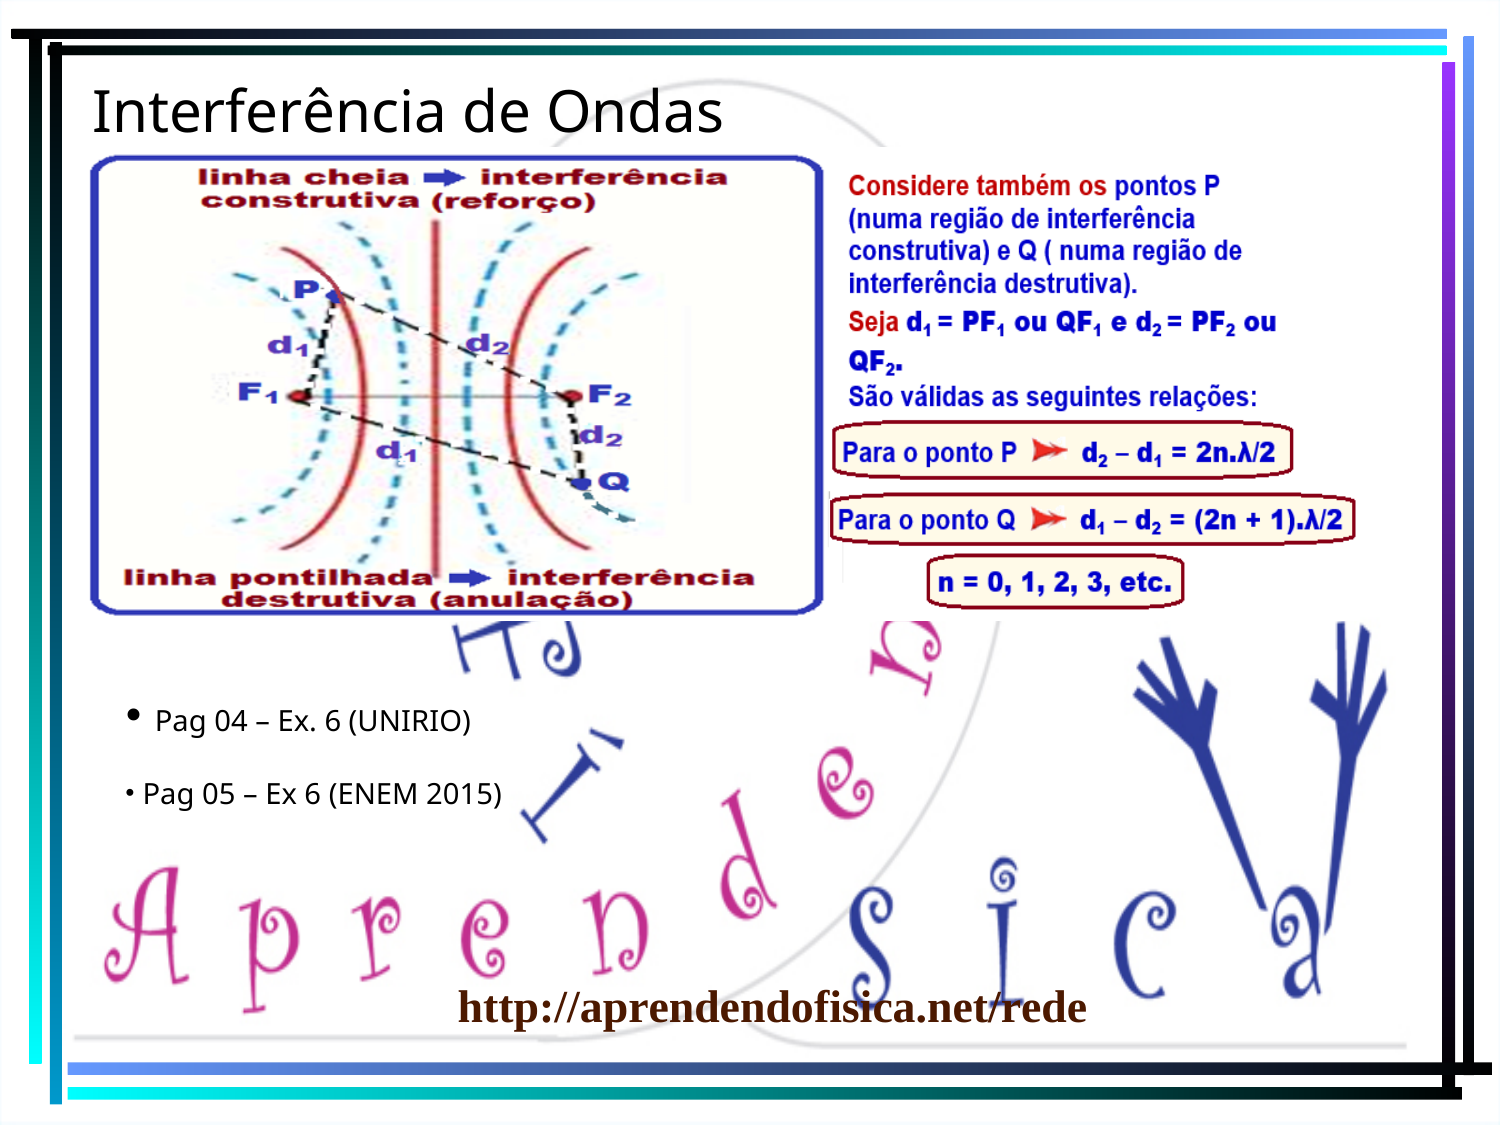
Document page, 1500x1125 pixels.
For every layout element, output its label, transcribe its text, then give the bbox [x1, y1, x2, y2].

text_box Pag 04 – Ex. 6 (UNIRIO) Pag 05 – Ex 6 (ENEM 2015) [110, 679, 518, 821]
title Interferência de Ondas [62, 62, 1375, 188]
text_box http://aprendendofisica.net/rede [442, 974, 1103, 1041]
picture [0, 0, 1500, 1125]
